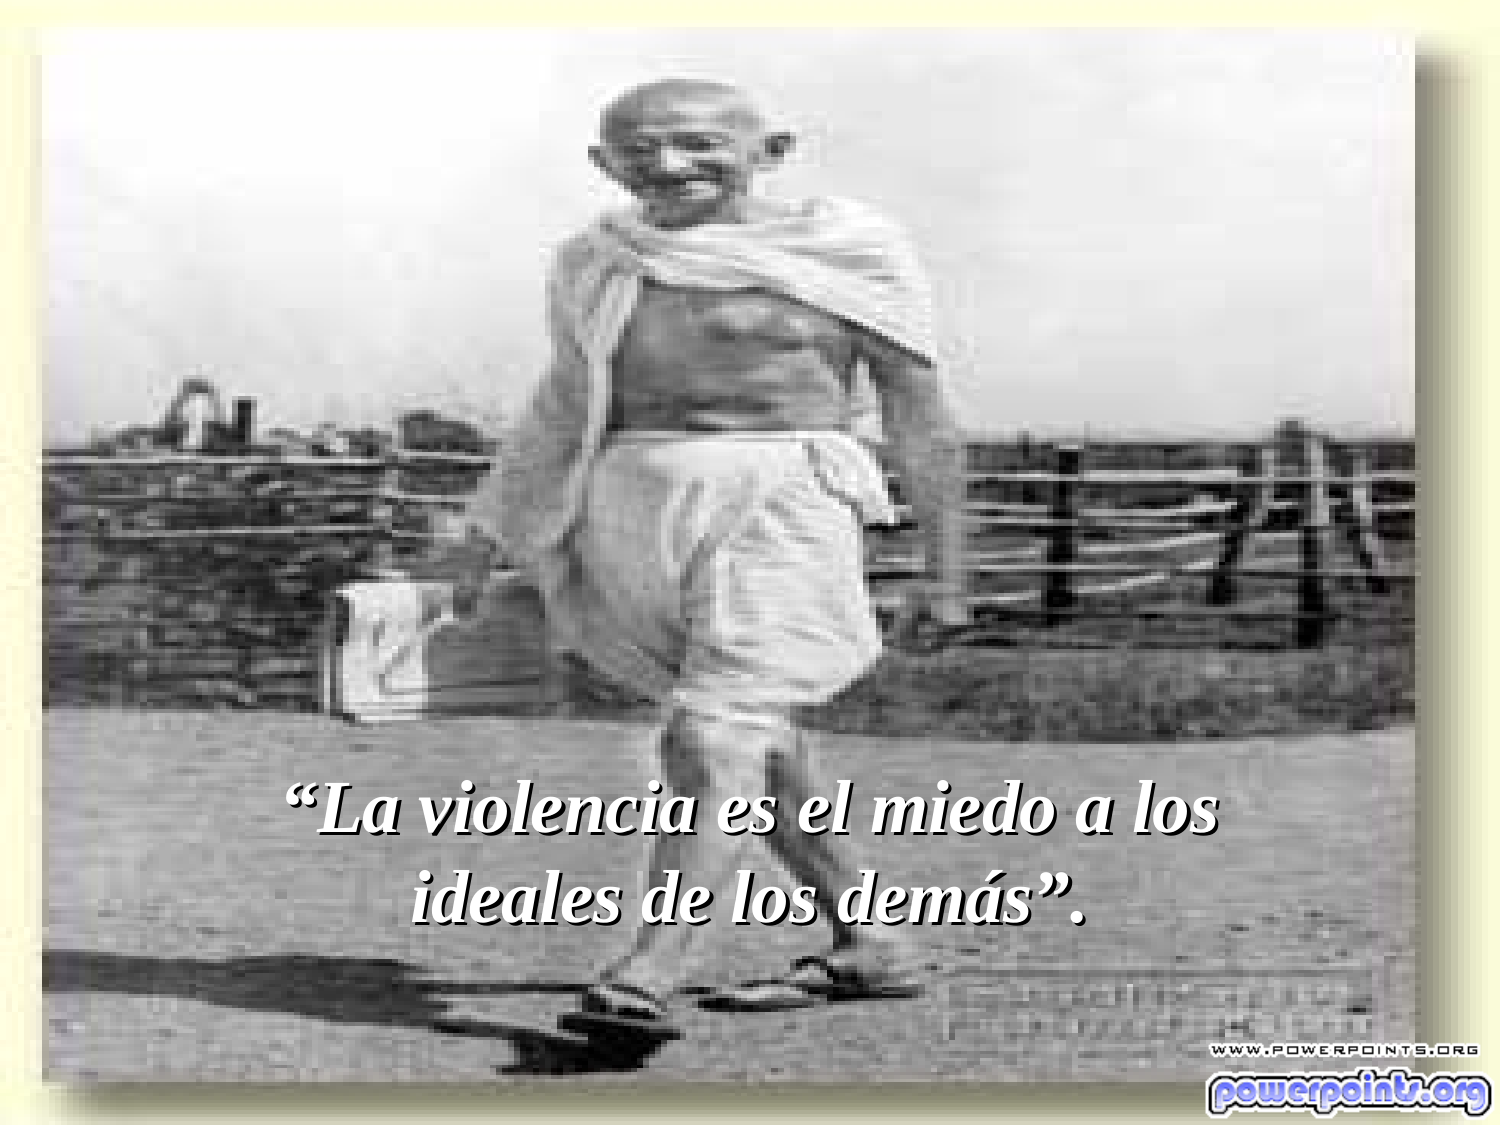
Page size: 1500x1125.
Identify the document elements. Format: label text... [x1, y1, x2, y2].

text_box “La violencia es el miedo a los ideales de los demás”. [200, 749, 1301, 1125]
picture [0, 0, 1500, 1125]
